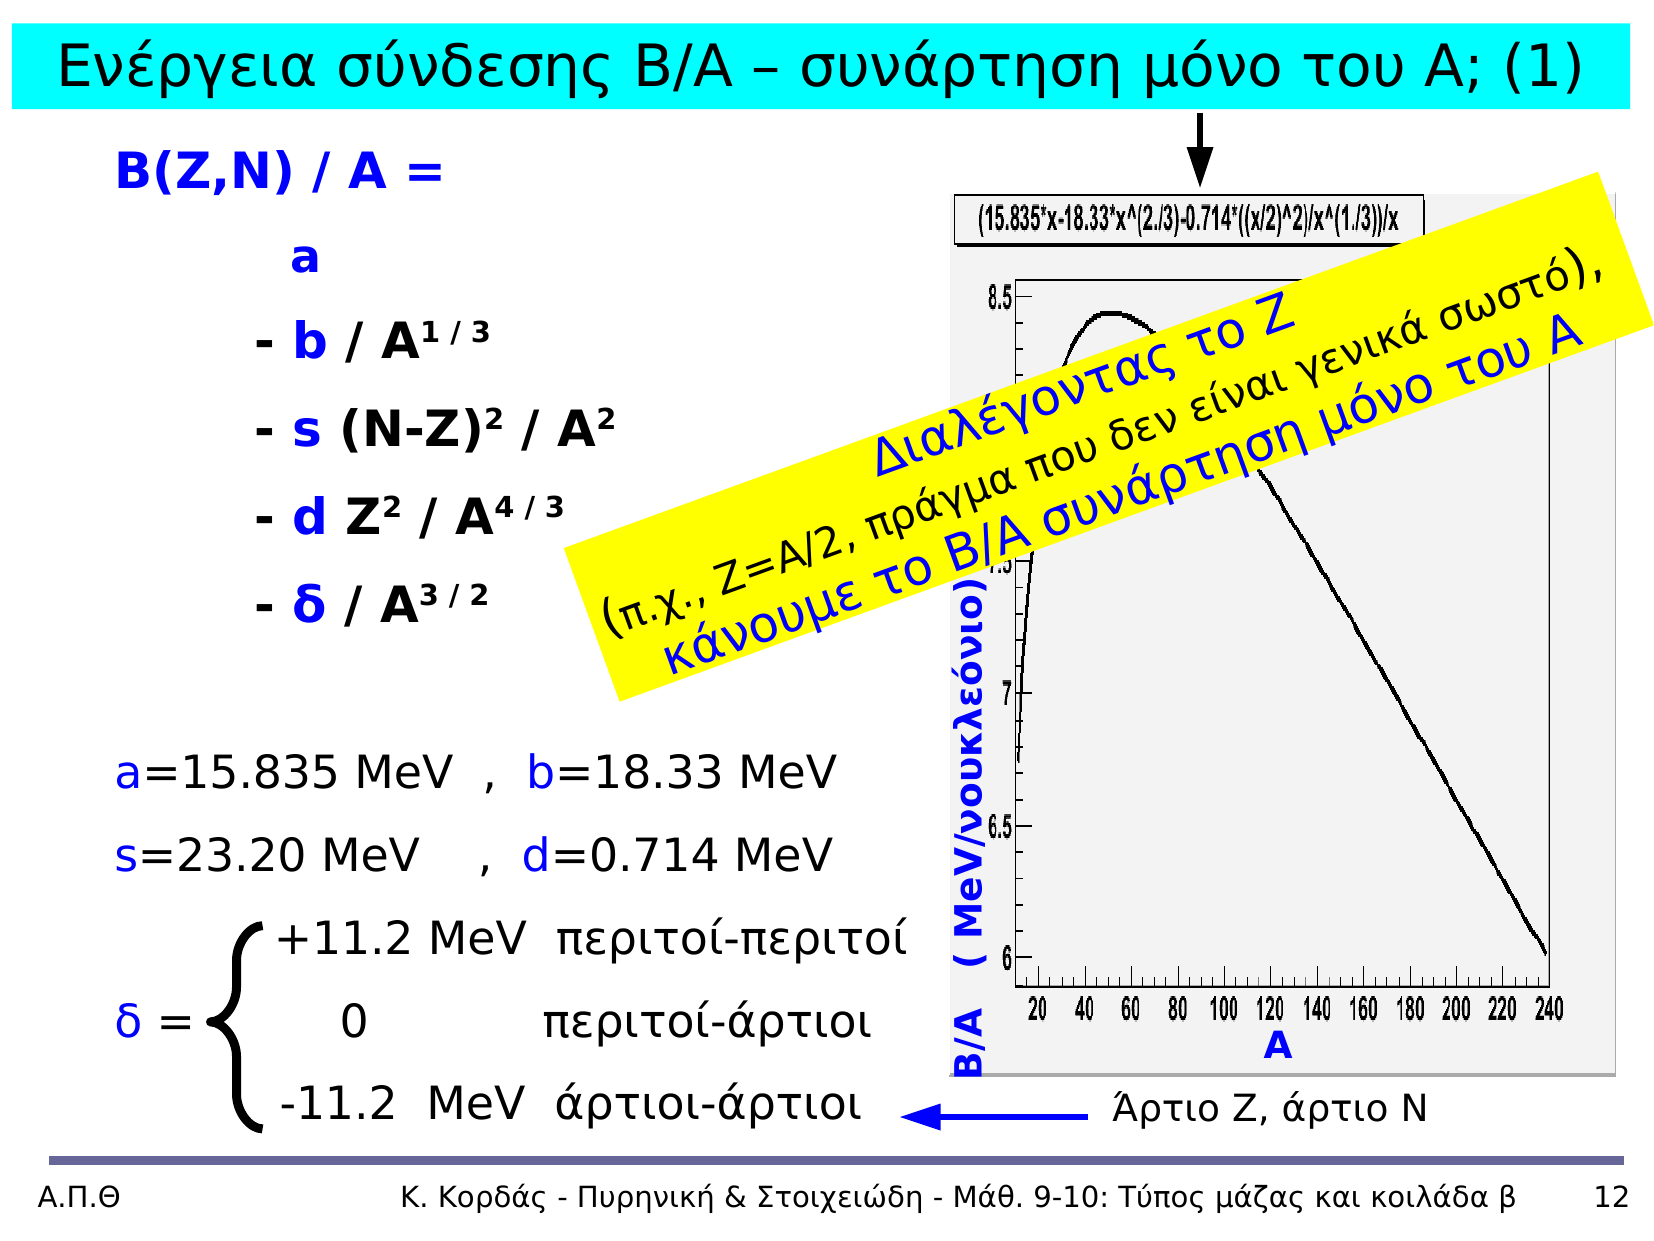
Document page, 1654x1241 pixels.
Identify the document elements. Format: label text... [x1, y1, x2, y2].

text_box Διαλέγοντας το Ζ (π.χ., Ζ=Α/2, πράγμα που δεν είναι γενικά σωστό), κάνουμε το Β/Α συνάρτηση μόνο του Α [563, 171, 1654, 702]
picture [1606, 191, 1616, 217]
picture [999, 340, 1616, 1077]
text_box Α [1248, 1016, 1362, 1076]
picture [948, 191, 1542, 407]
text_box Β/Α ( MeV/νουκλεόνιο) [939, 564, 999, 1095]
text_box Άρτιο Ζ, άρτιο Ν [1097, 1079, 1511, 1139]
list Β(Ζ,Ν) / Α = a - b / A1 / 3 - s (N-Z)2 / A2 - d Z2 / A4 / 3 - δ / A3 / 2 a=15.835 MeV , b=18.33 MeV s=23.20 MeV , d=0.714 MeV +11.2 MeV περιτοί-περιτοί δ = 0 περιτοί-άρτιοι -11.2 MeV άρτιοι-άρτιοι [43, 141, 1619, 1140]
title Ενέργεια σύνδεσης Β/Α – συνάρτηση μόνο του Α; (1) [11, 23, 1631, 110]
